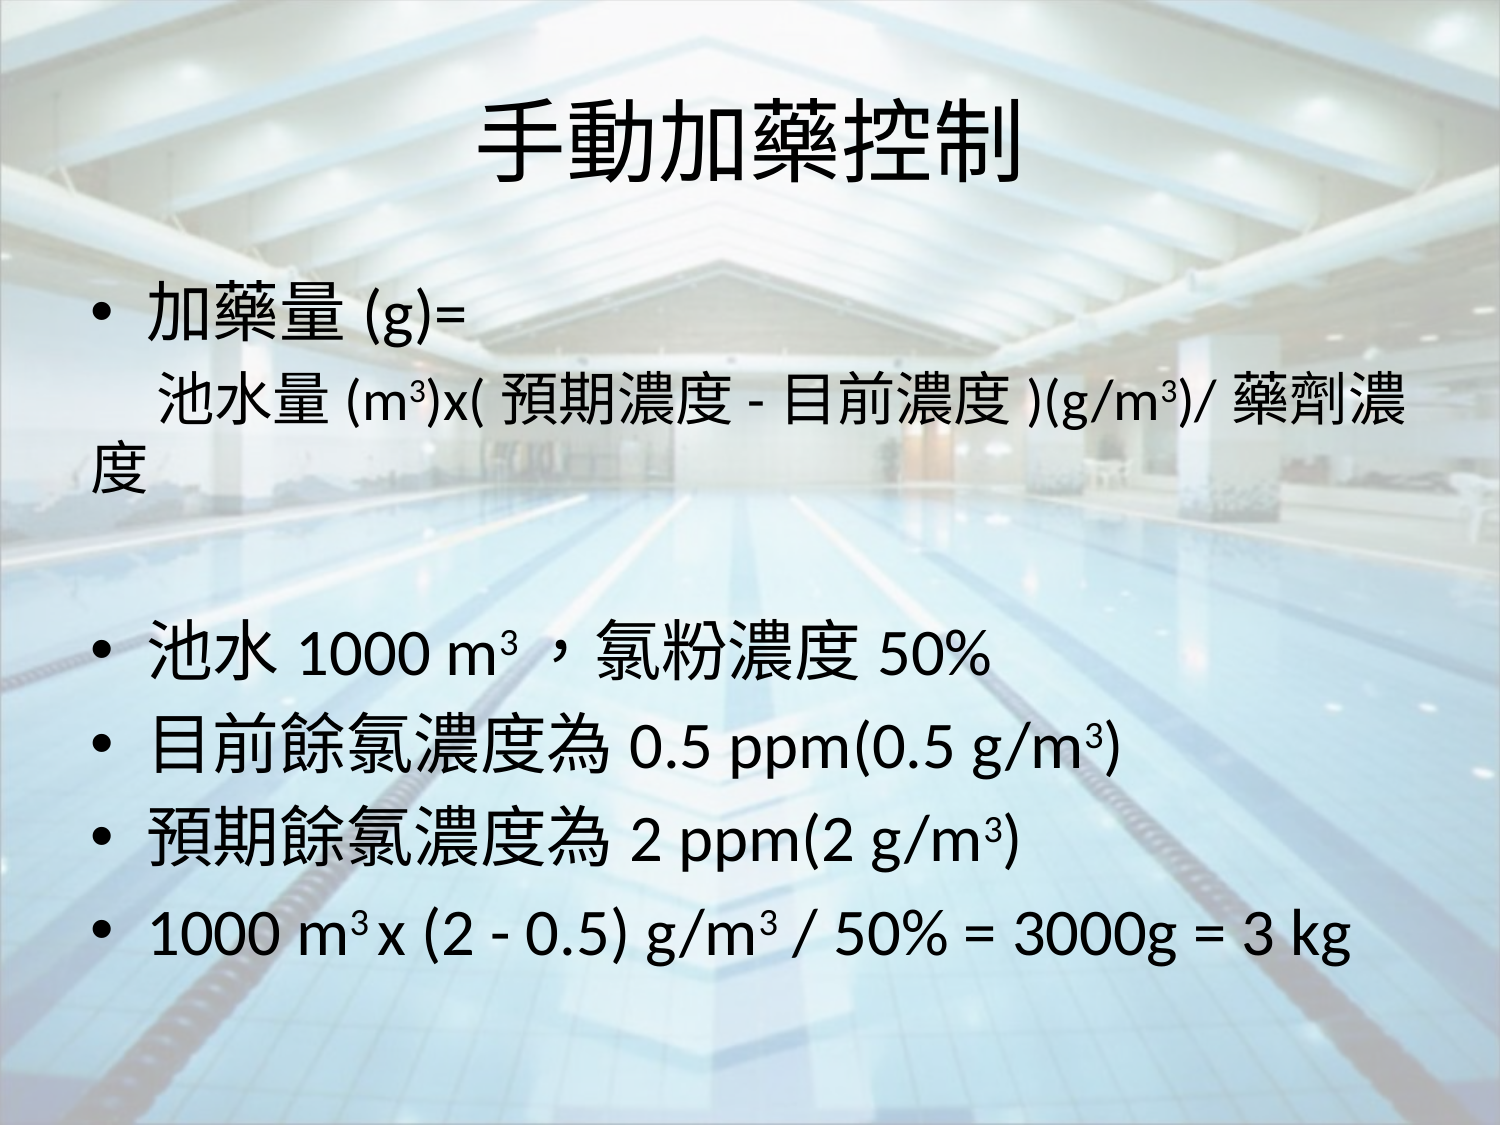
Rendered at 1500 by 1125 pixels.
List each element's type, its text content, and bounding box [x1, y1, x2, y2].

list 加藥量(g)= 池水量(m3)x(預期濃度-目前濃度)(g/m3)/藥劑濃度 池水1000 m3，氯粉濃度50% 目前餘氯濃度為0.5 ppm(0.5 g/m3) 預期餘氯濃度為2 ppm(2 g/m3) 1000 m3 x (2 - 0.5) g/m3 / 50% = 3000g = 3 kg [75, 262, 1425, 1005]
title 手動加藥控制 [75, 45, 1425, 233]
